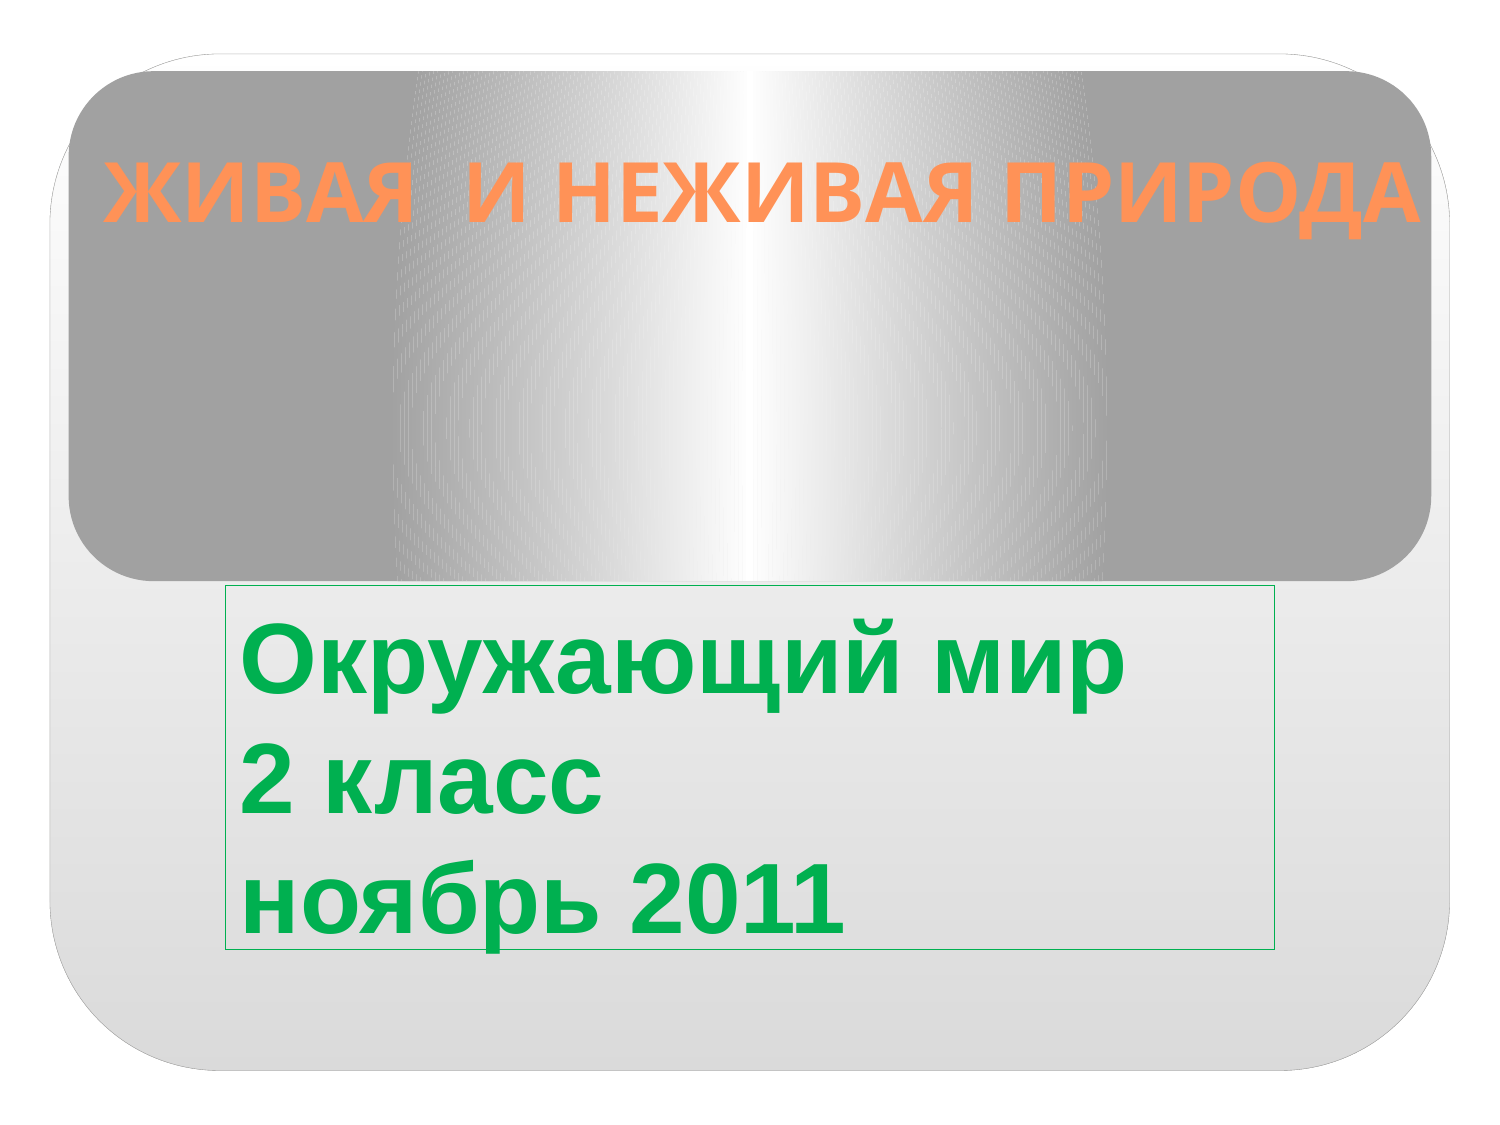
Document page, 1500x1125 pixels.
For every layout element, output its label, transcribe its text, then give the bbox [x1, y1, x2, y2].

title ЖИВАЯ И НЕЖИВАЯ ПРИРОДА [88, 131, 1437, 502]
subtitle Окружающий мир 2 класс ноябрь 2011 [225, 585, 1275, 950]
